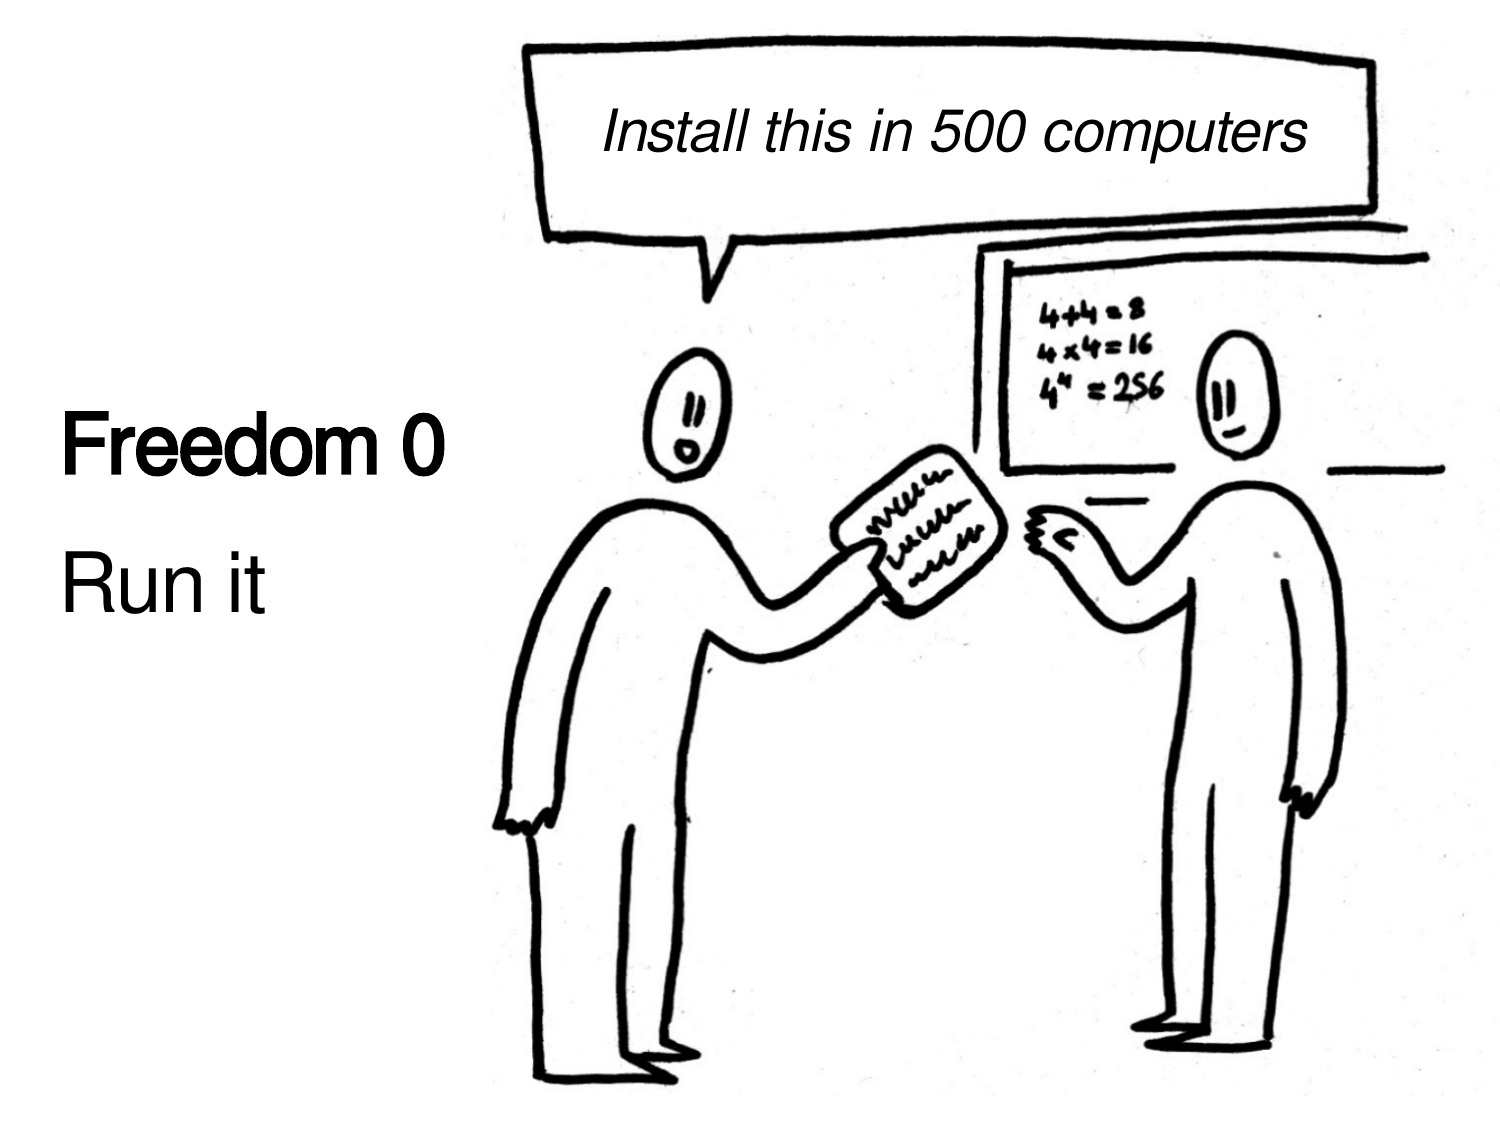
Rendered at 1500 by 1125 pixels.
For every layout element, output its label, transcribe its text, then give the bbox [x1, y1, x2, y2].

text_box Freedom 0 Run it [45, 389, 586, 826]
text_box Install this in 500 computers [525, 28, 1381, 240]
picture [485, 28, 1500, 1097]
